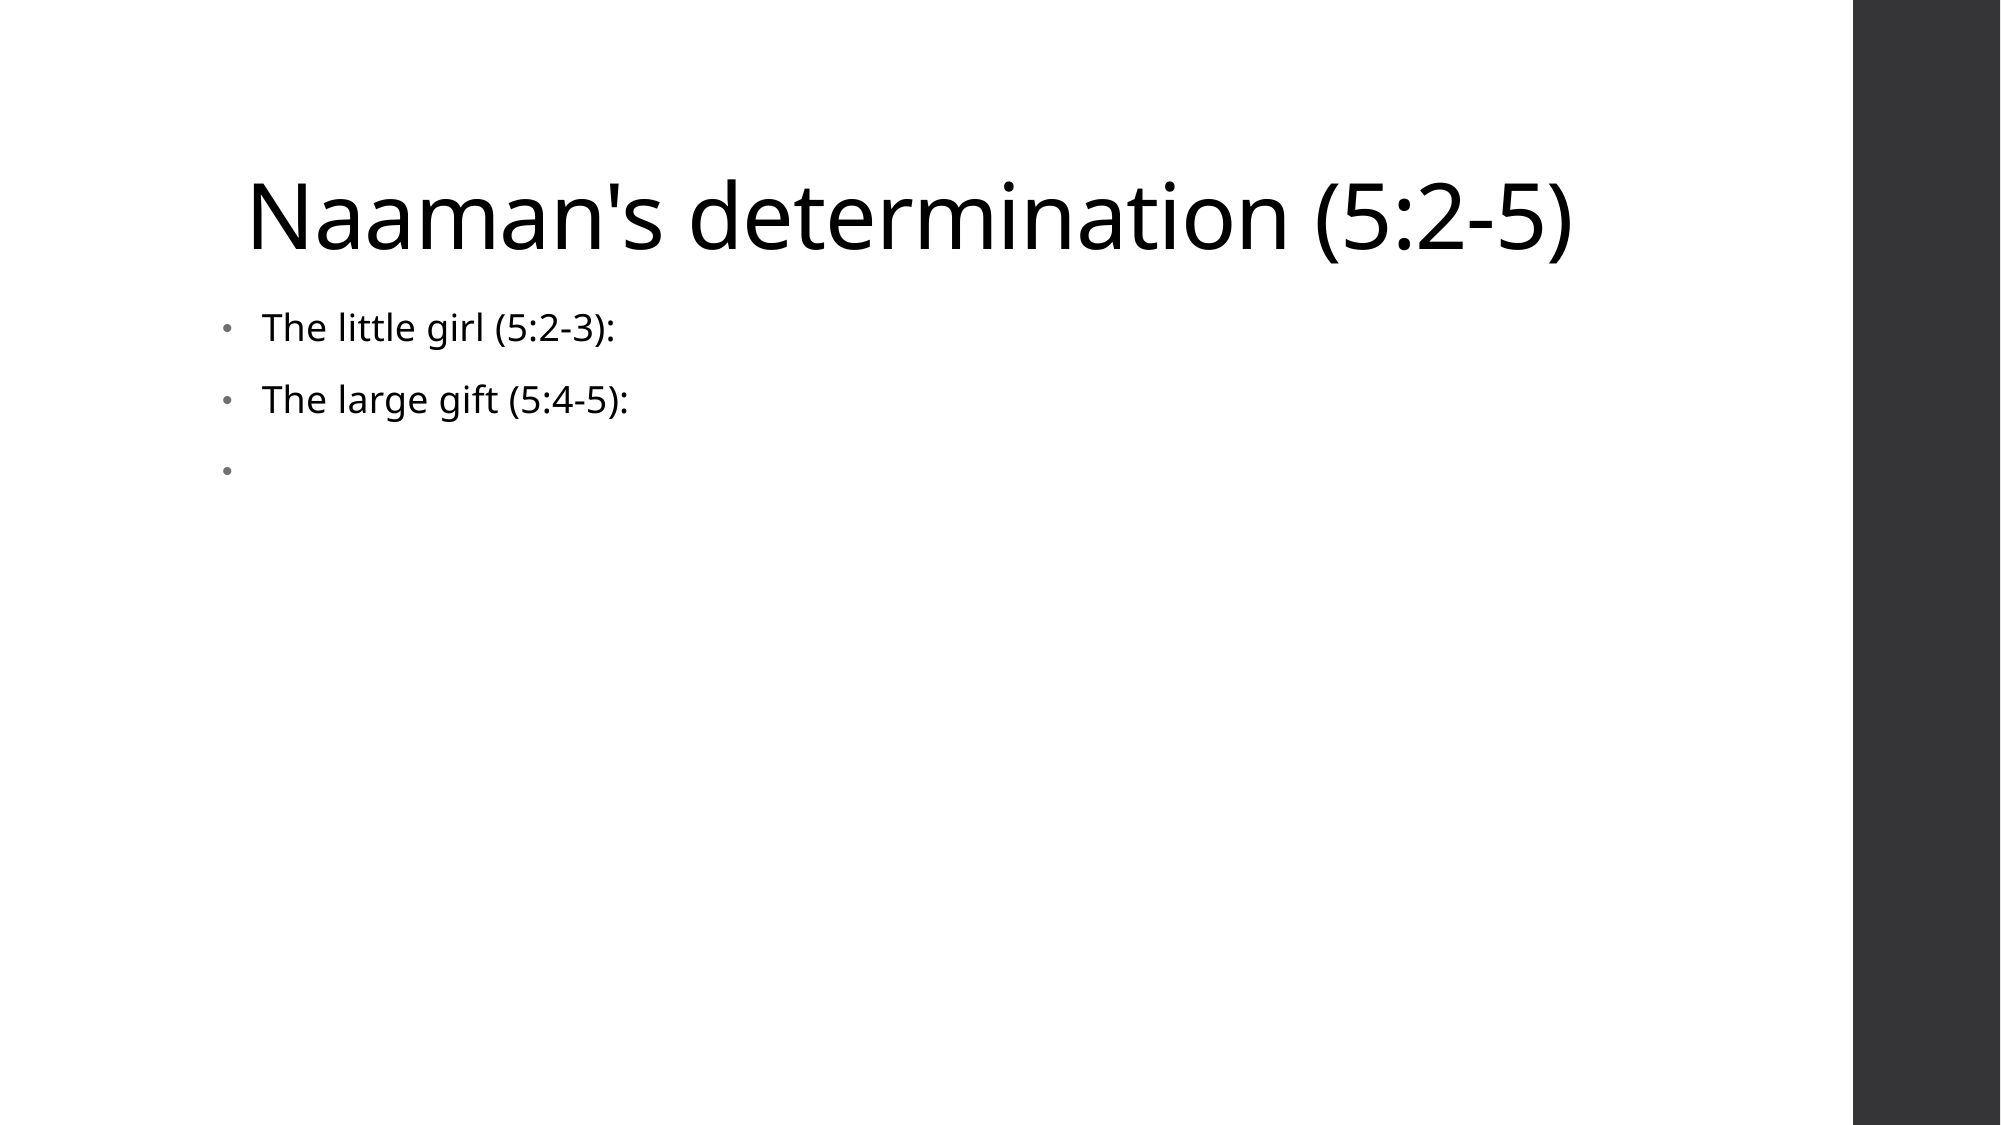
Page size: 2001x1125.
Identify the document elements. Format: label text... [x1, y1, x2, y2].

list The little girl (5:2-3): The large gift (5:4-5): [206, 299, 1617, 1014]
title Naaman's determination (5:2-5) [206, 60, 1797, 278]
